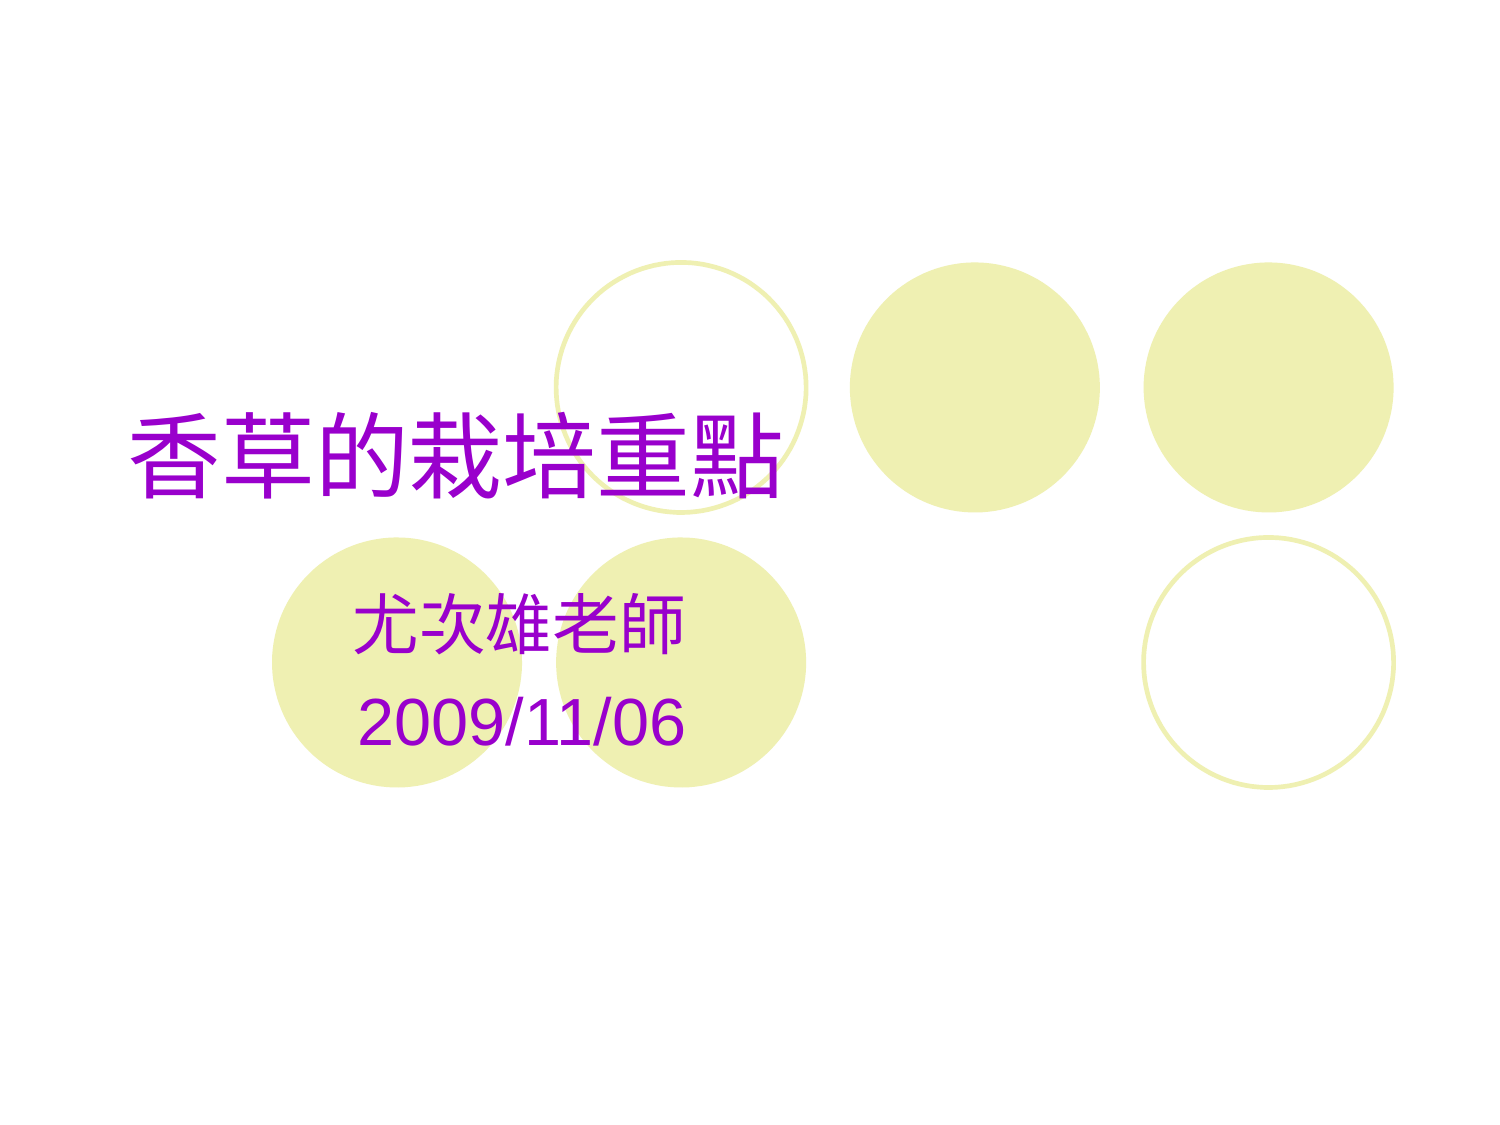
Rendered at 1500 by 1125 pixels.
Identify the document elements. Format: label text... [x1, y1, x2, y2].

title 香草的栽培重點 [112, 200, 1388, 518]
subtitle 尤次雄老師 2009/11/06 [337, 575, 1388, 863]
